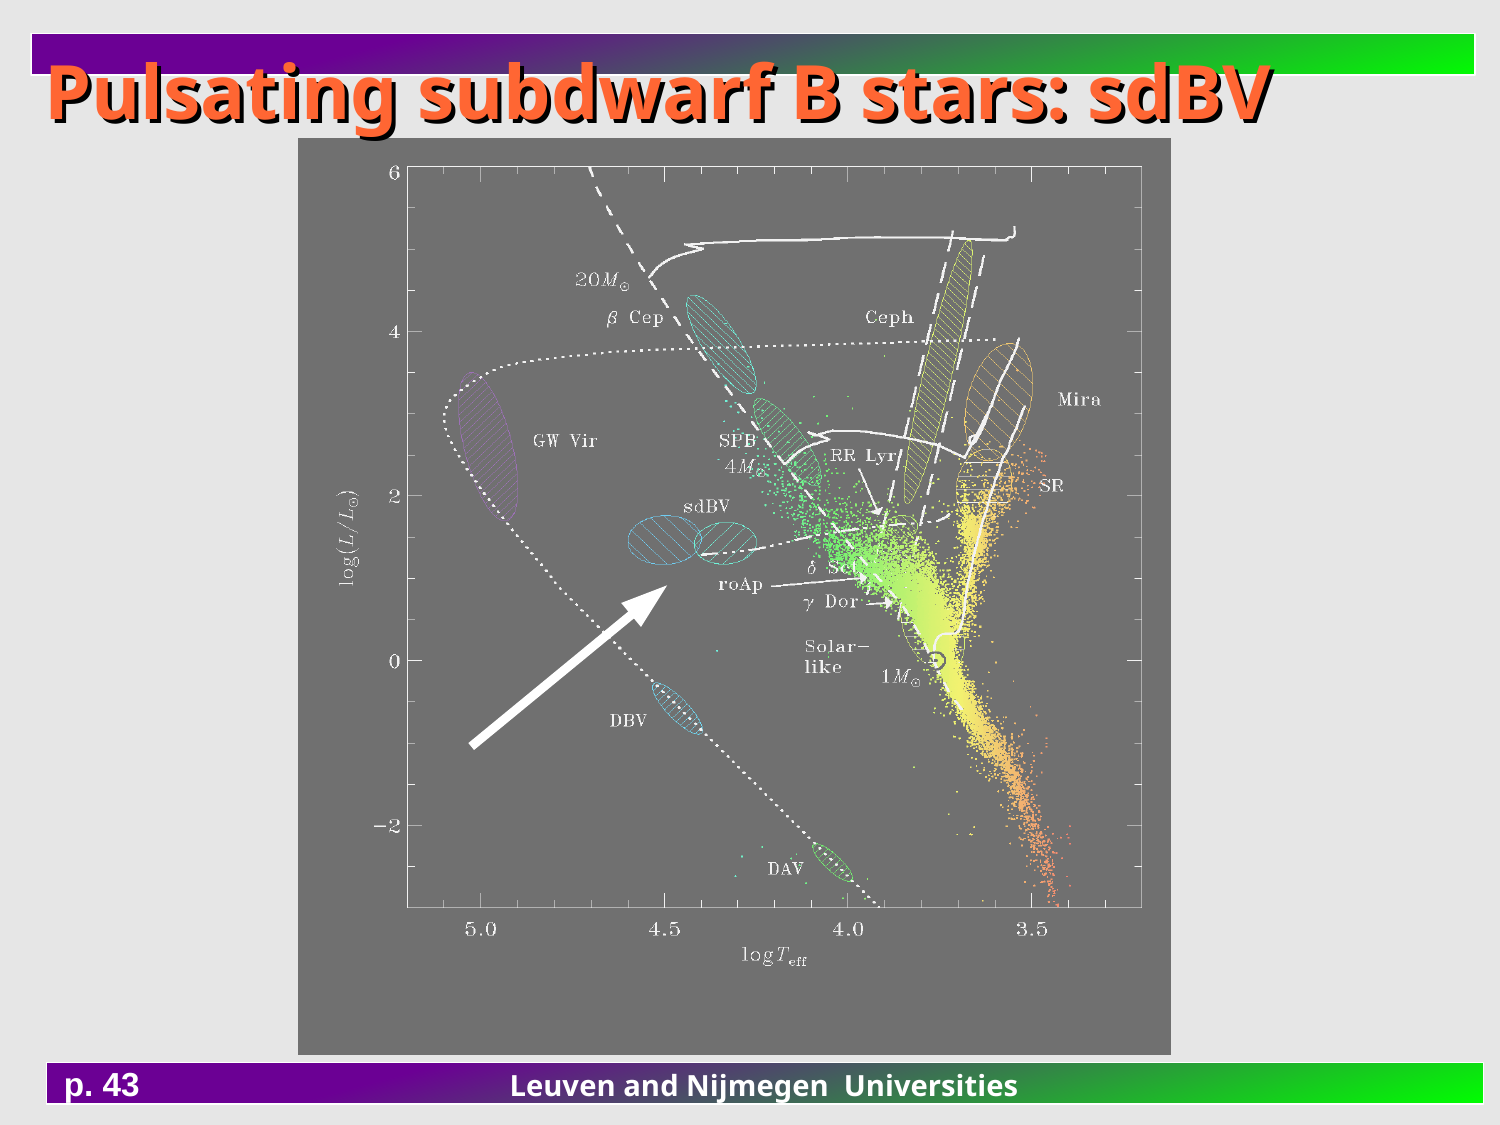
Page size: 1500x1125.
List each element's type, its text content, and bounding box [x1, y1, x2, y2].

picture [298, 138, 1171, 1055]
title Pulsating subdwarf B stars: sdBV [29, 22, 1500, 149]
